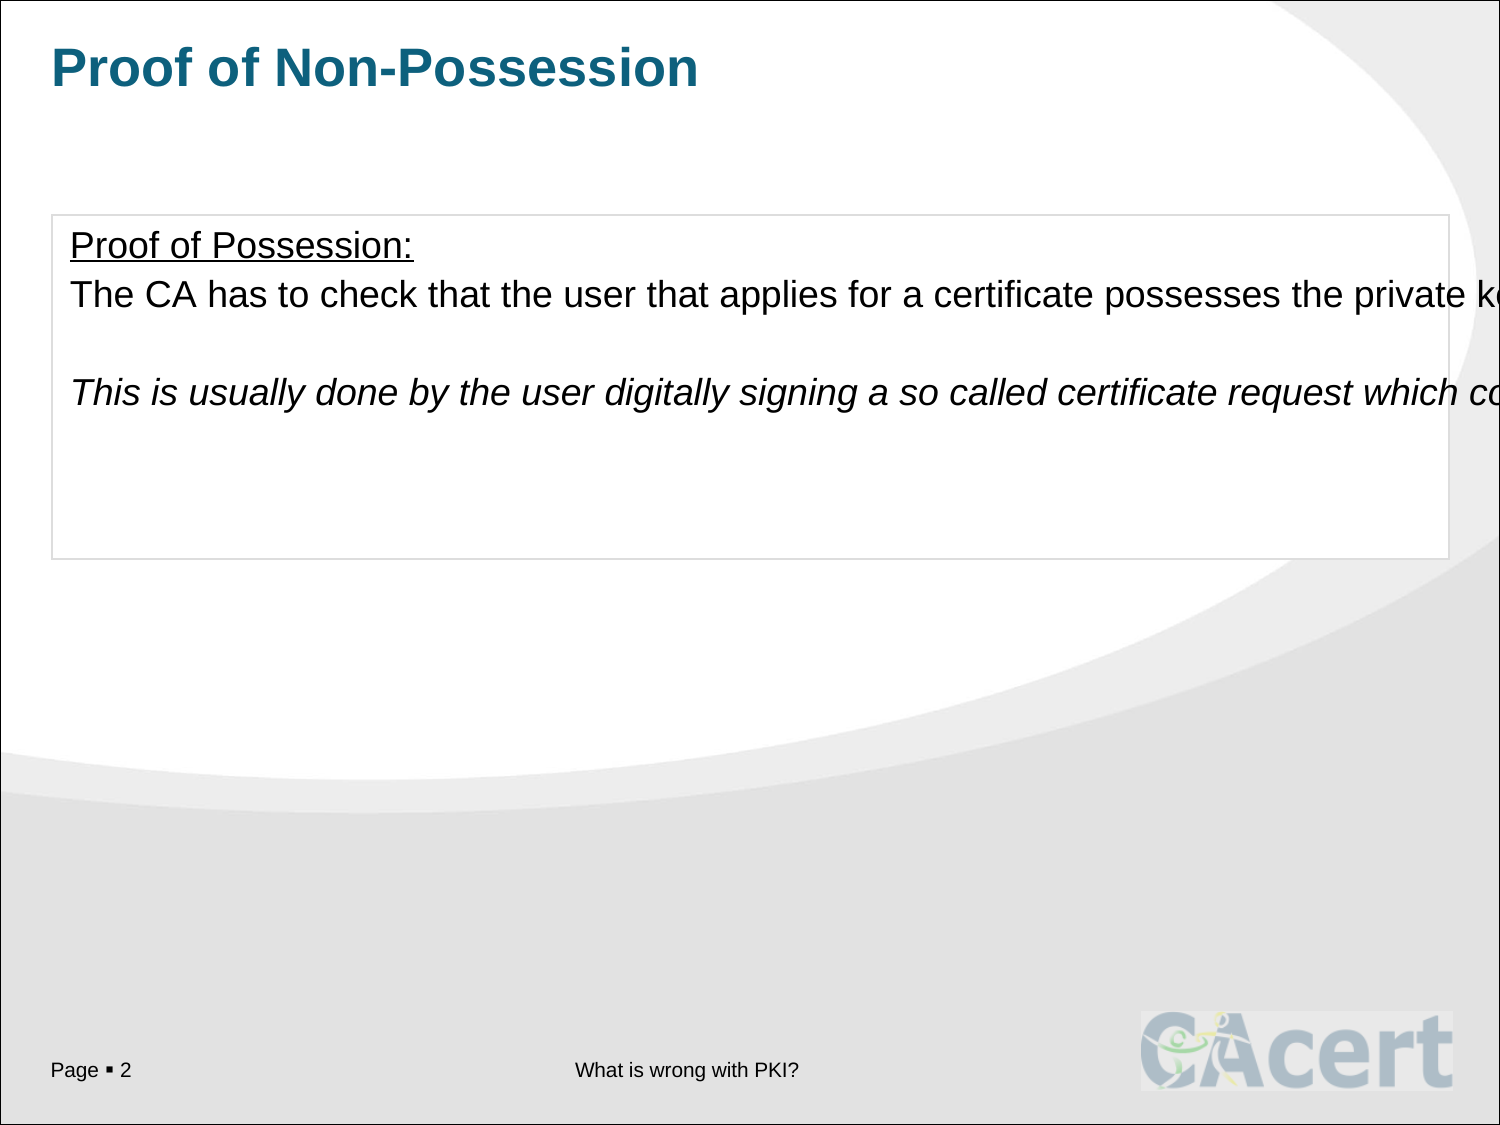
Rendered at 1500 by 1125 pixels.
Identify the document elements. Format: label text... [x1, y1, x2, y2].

text_box Proof of Possession: The CA has to check that the user that applies for a certificate possesses the private key. This is usually done by the user digitally signing a so called certificate request which contains the public key, the identity that is demanded for the certificate, and sometimes a nonce. [52, 214, 1450, 559]
picture [1492, 387, 1499, 403]
title Proof of Non-Possession [51, 19, 1450, 118]
picture [1, 1, 1499, 1124]
